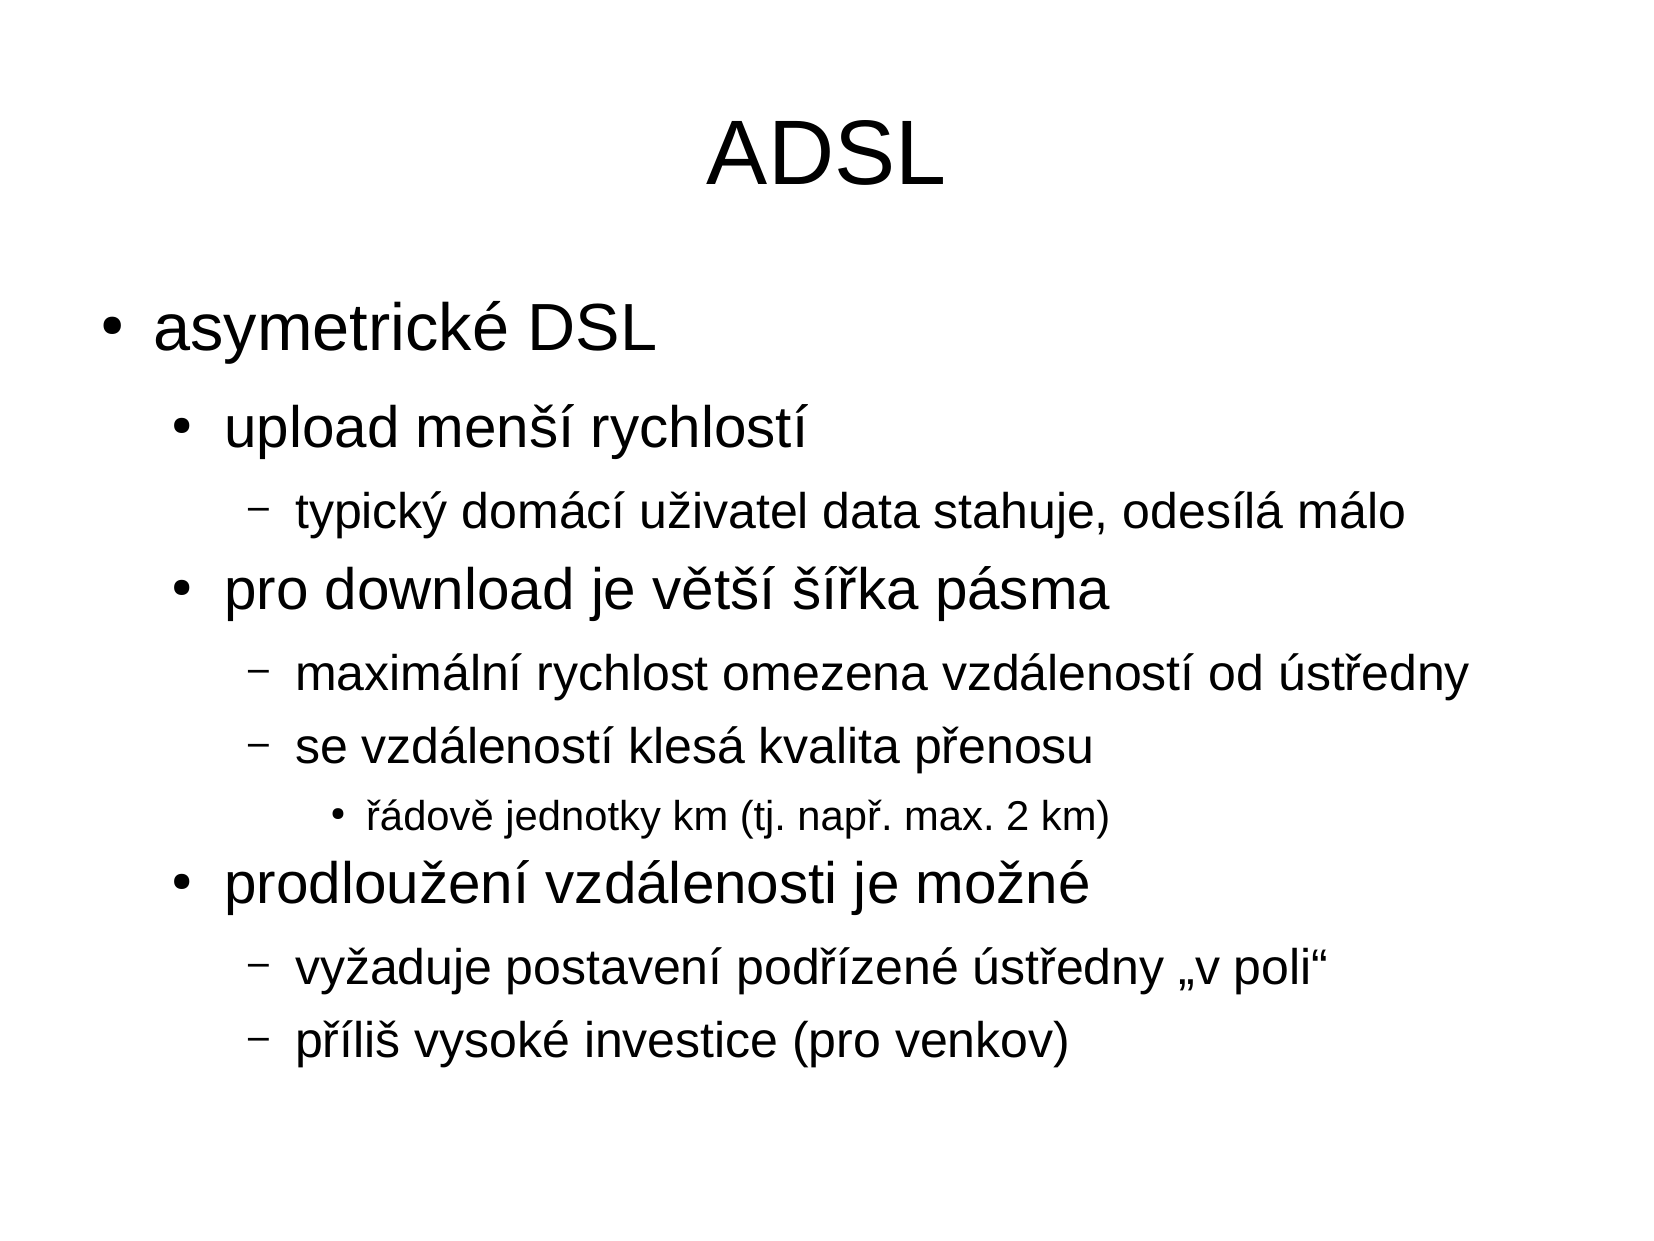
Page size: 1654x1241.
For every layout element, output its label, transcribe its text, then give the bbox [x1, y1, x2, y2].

title ADSL [82, 49, 1571, 257]
list asymetrické DSL upload menší rychlostí typický domácí uživatel data stahuje, odesílá málo pro download je větší šířka pásma maximální rychlost omezena vzdáleností od ústředny se vzdáleností klesá kvalita přenosu řádově jednotky km (tj. např. max. 2 km) prodloužení vzdálenosti je možné vyžaduje postavení podřízené ústředny „v poli“ příliš vysoké investice (pro venkov) [82, 290, 1571, 1197]
